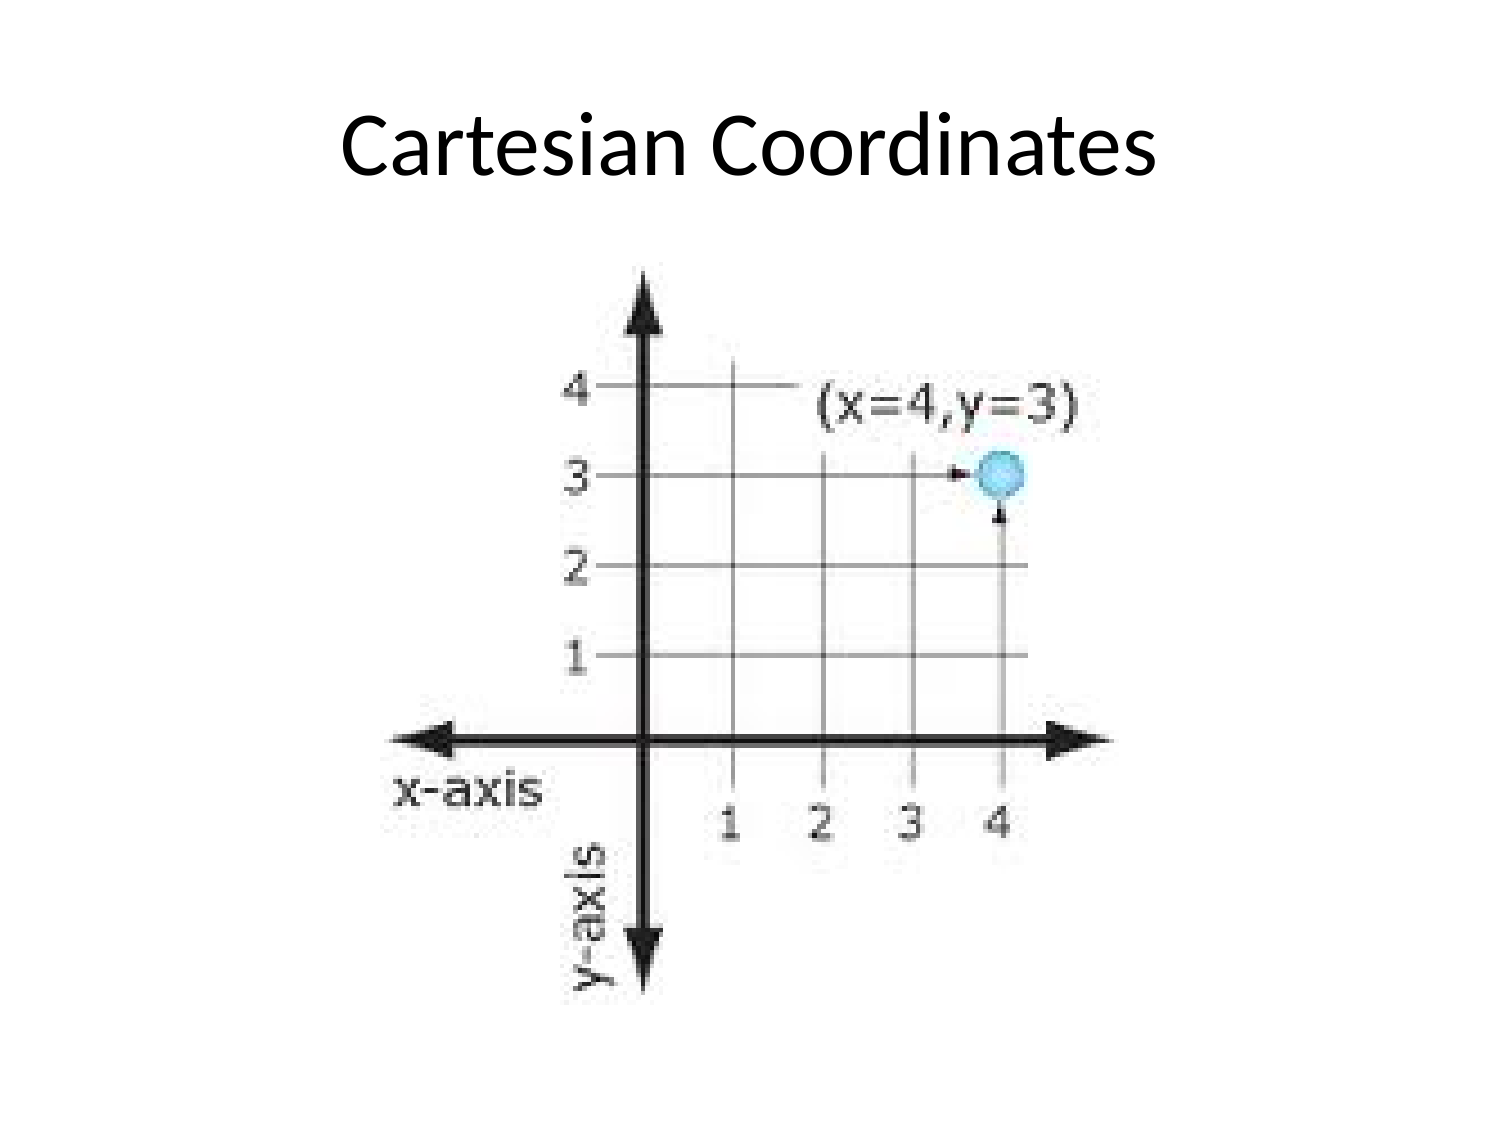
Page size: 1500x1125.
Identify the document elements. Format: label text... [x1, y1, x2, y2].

picture [75, 262, 1425, 1005]
title Cartesian Coordinates [75, 45, 1425, 233]
